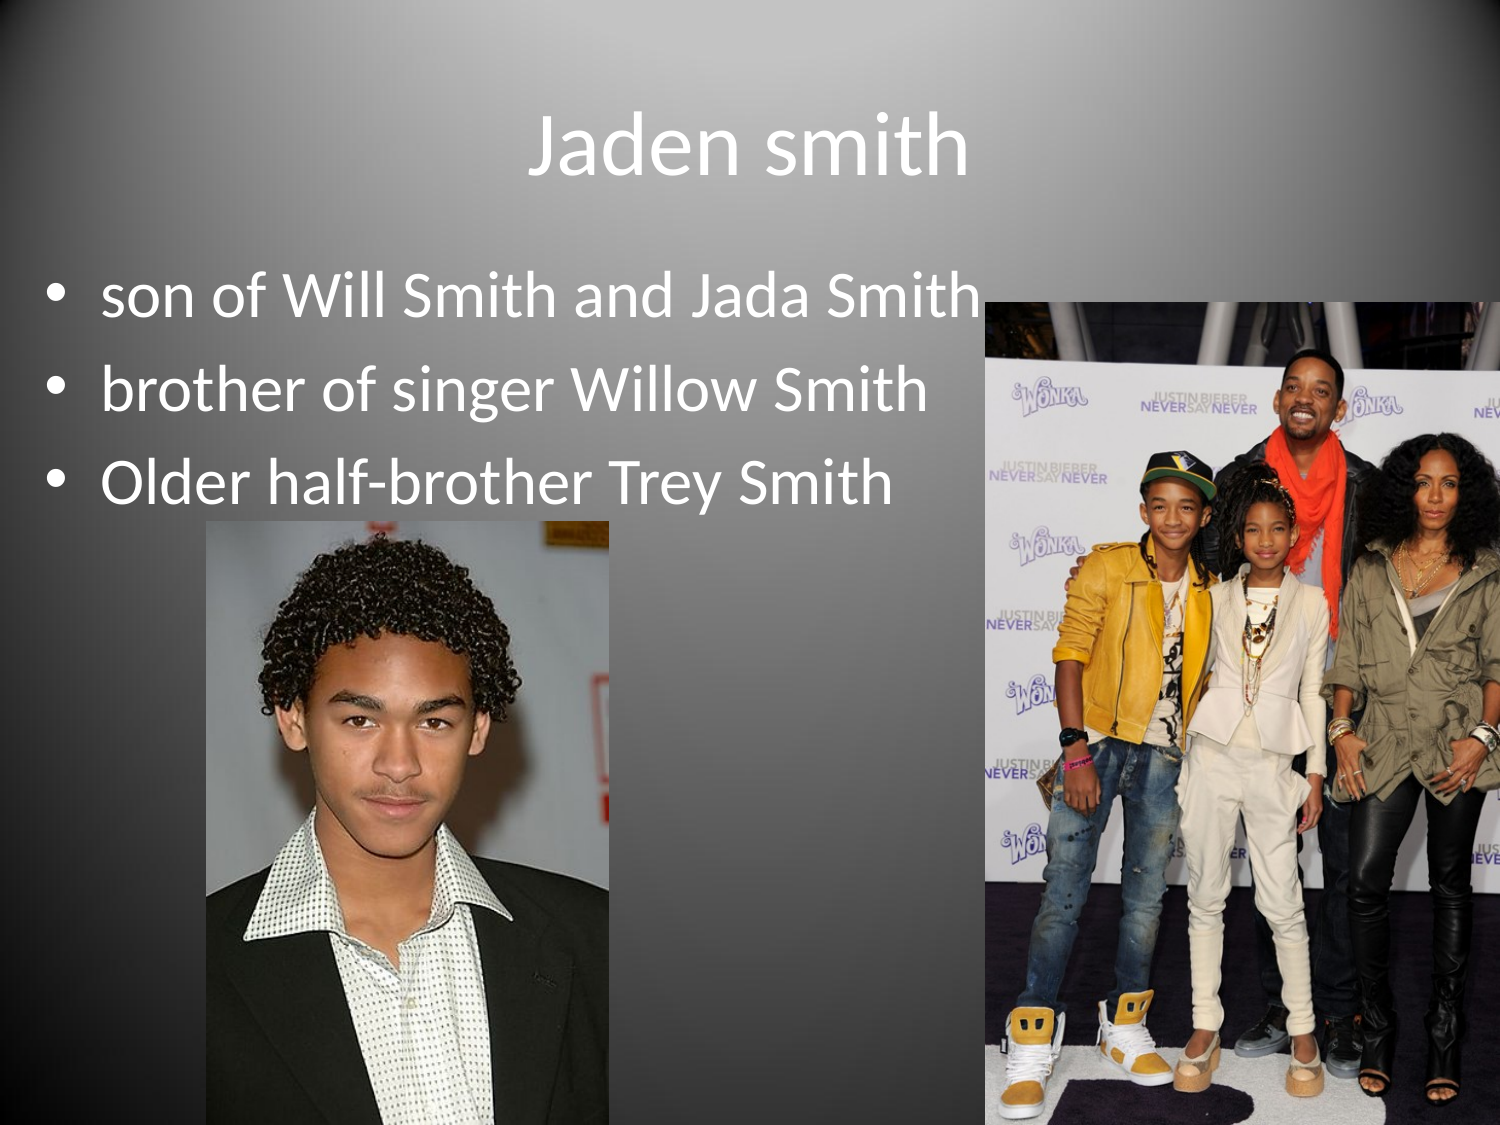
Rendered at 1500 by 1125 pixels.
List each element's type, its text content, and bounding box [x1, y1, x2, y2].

title Jaden smith [75, 45, 1425, 233]
picture [0, 0, 1500, 1125]
list son of Will Smith and Jada Smith brother of singer Willow Smith Older half-brother Trey Smith [29, 243, 1380, 986]
